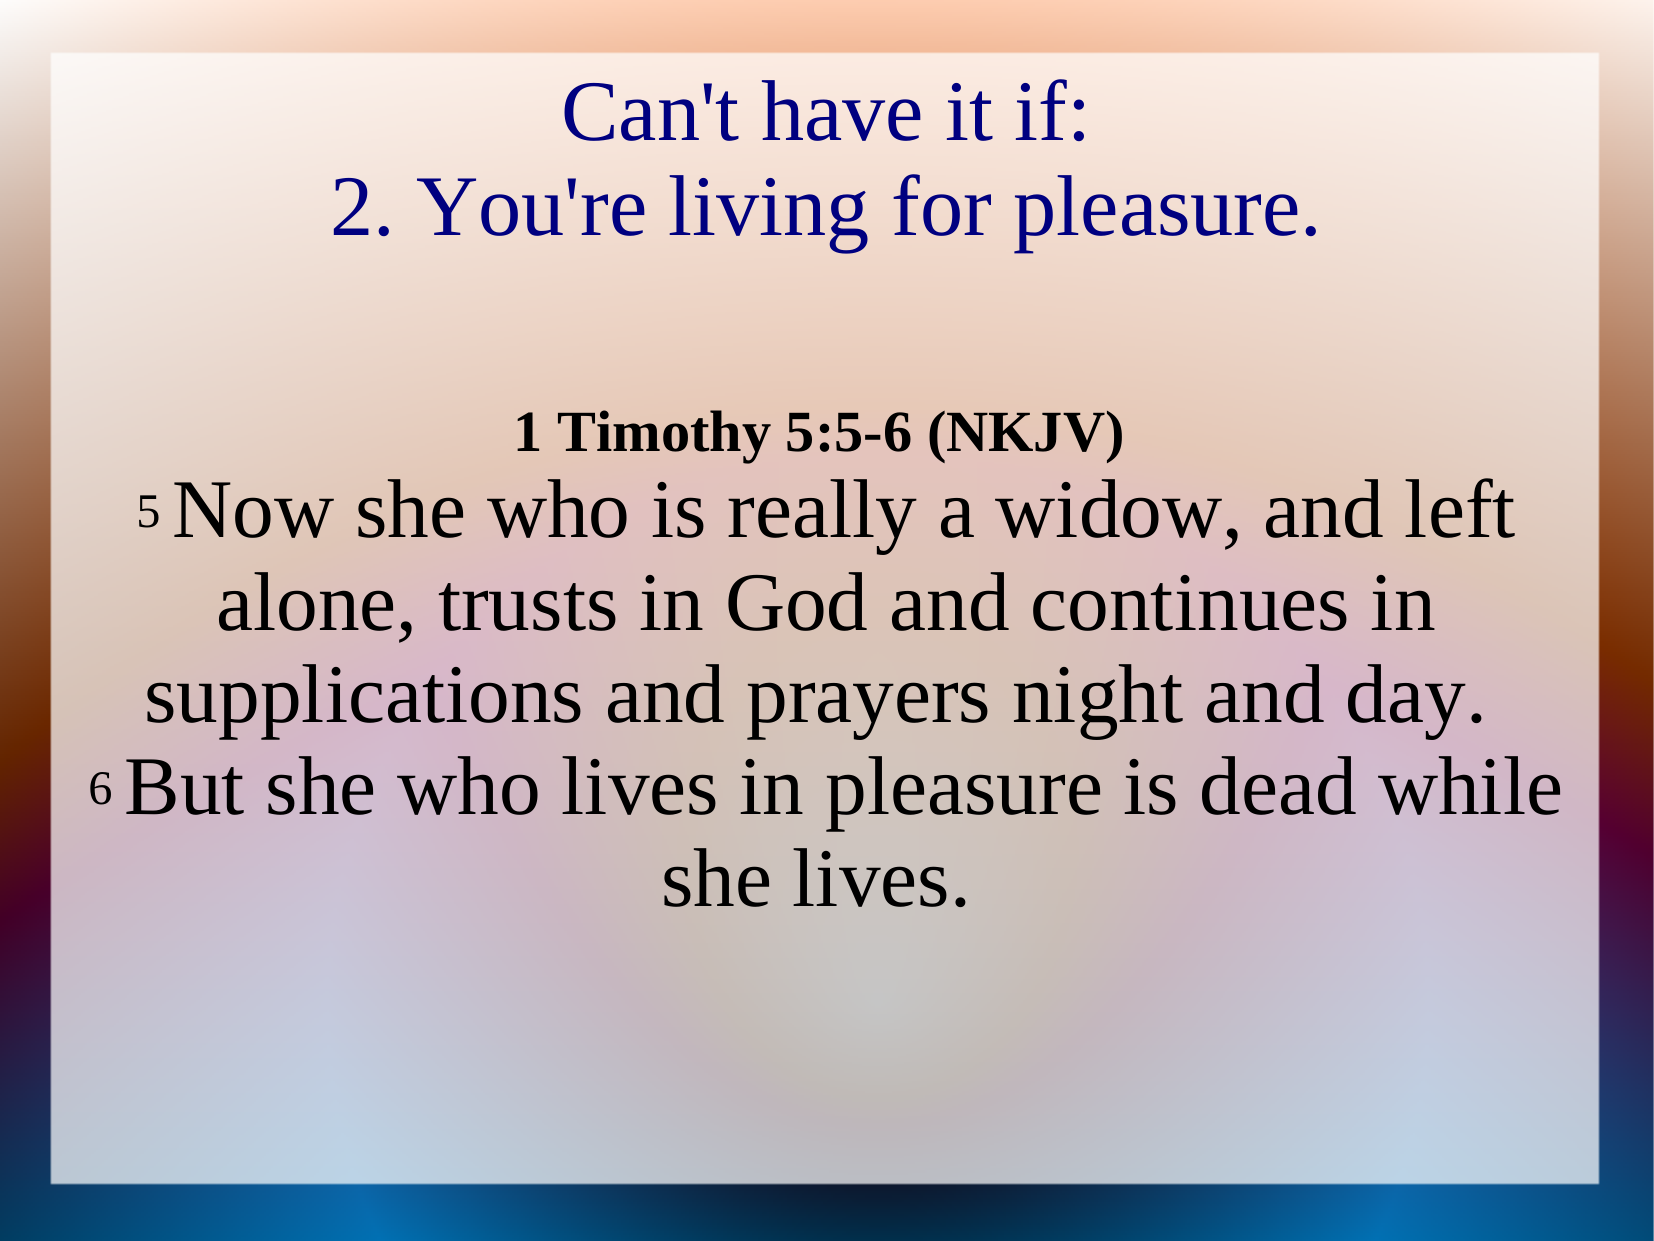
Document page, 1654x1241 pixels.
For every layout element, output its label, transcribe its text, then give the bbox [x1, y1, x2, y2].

title Can't have it if: 2. You're living for pleasure. [82, 55, 1571, 263]
picture [0, 0, 1654, 1241]
subtitle 1 Timothy 5:5-6 (NKJV) 5 Now she who is really a widow, and left alone, trusts in God and continues in supplications and prayers night and day. 6 But she who lives in pleasure is dead while she lives. [82, 290, 1571, 1034]
